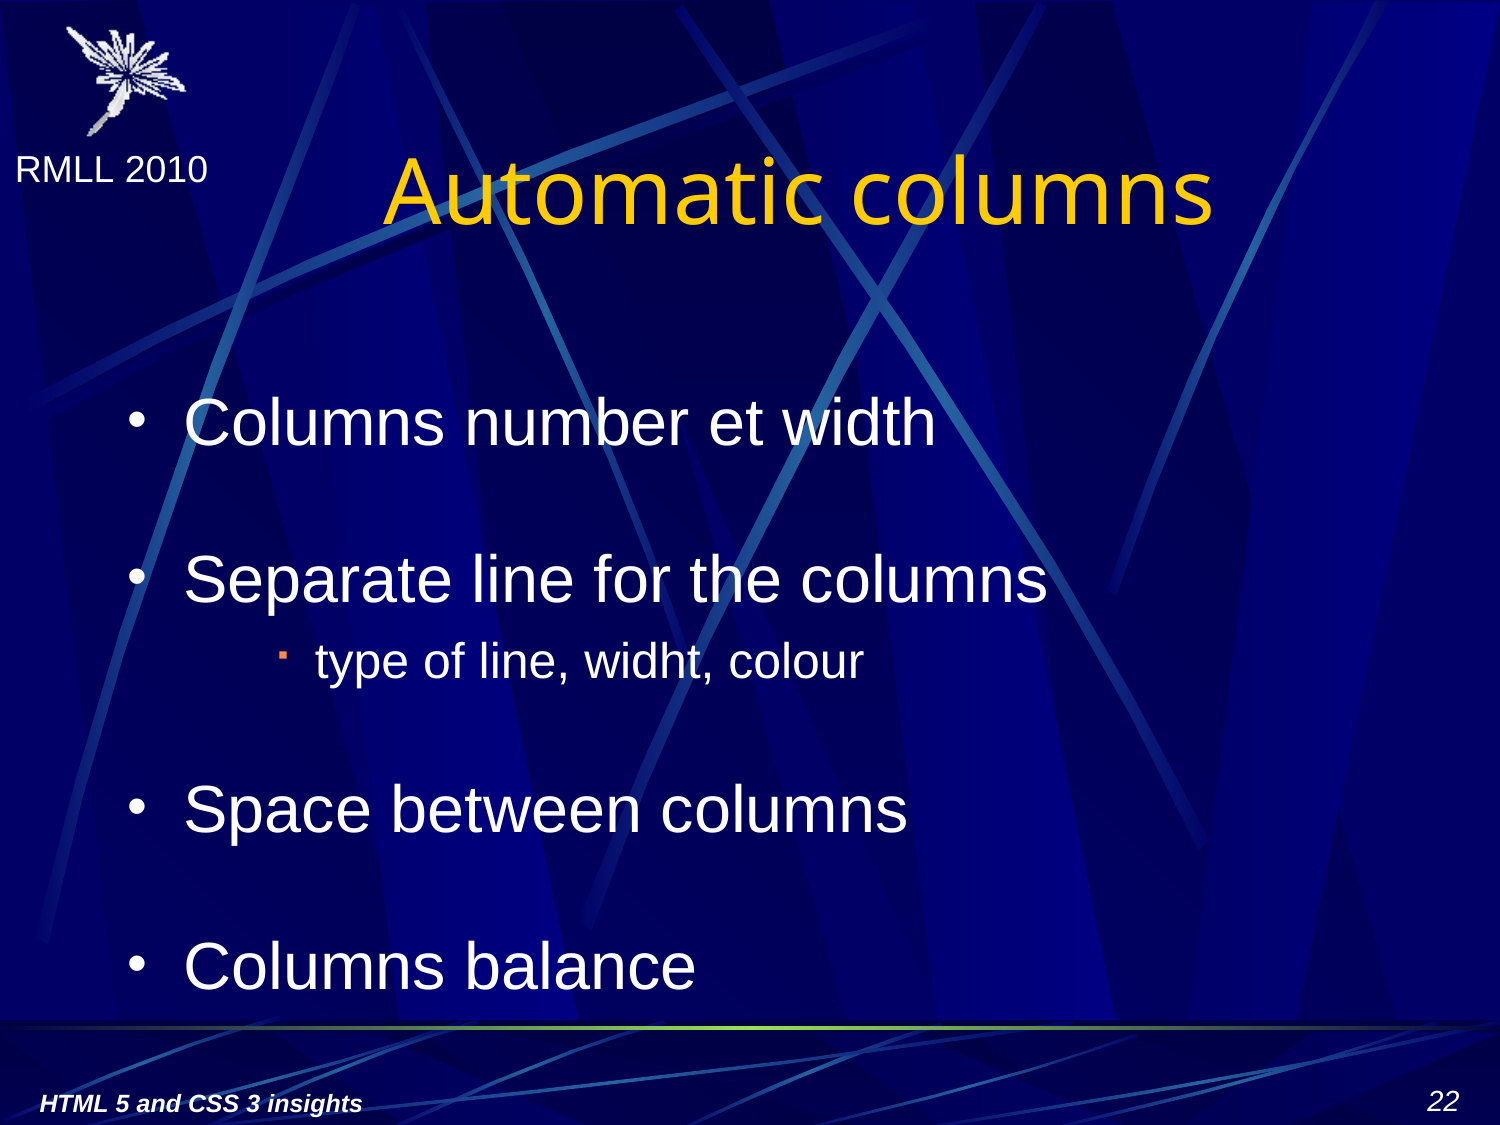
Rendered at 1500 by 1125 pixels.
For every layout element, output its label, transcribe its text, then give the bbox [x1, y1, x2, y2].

title Automatic columns [224, 87, 1375, 288]
picture [62, 24, 188, 138]
list Columns number et width Separate line for the columns type of line, widht, colour Space between columns Columns balance [112, 324, 1425, 1011]
